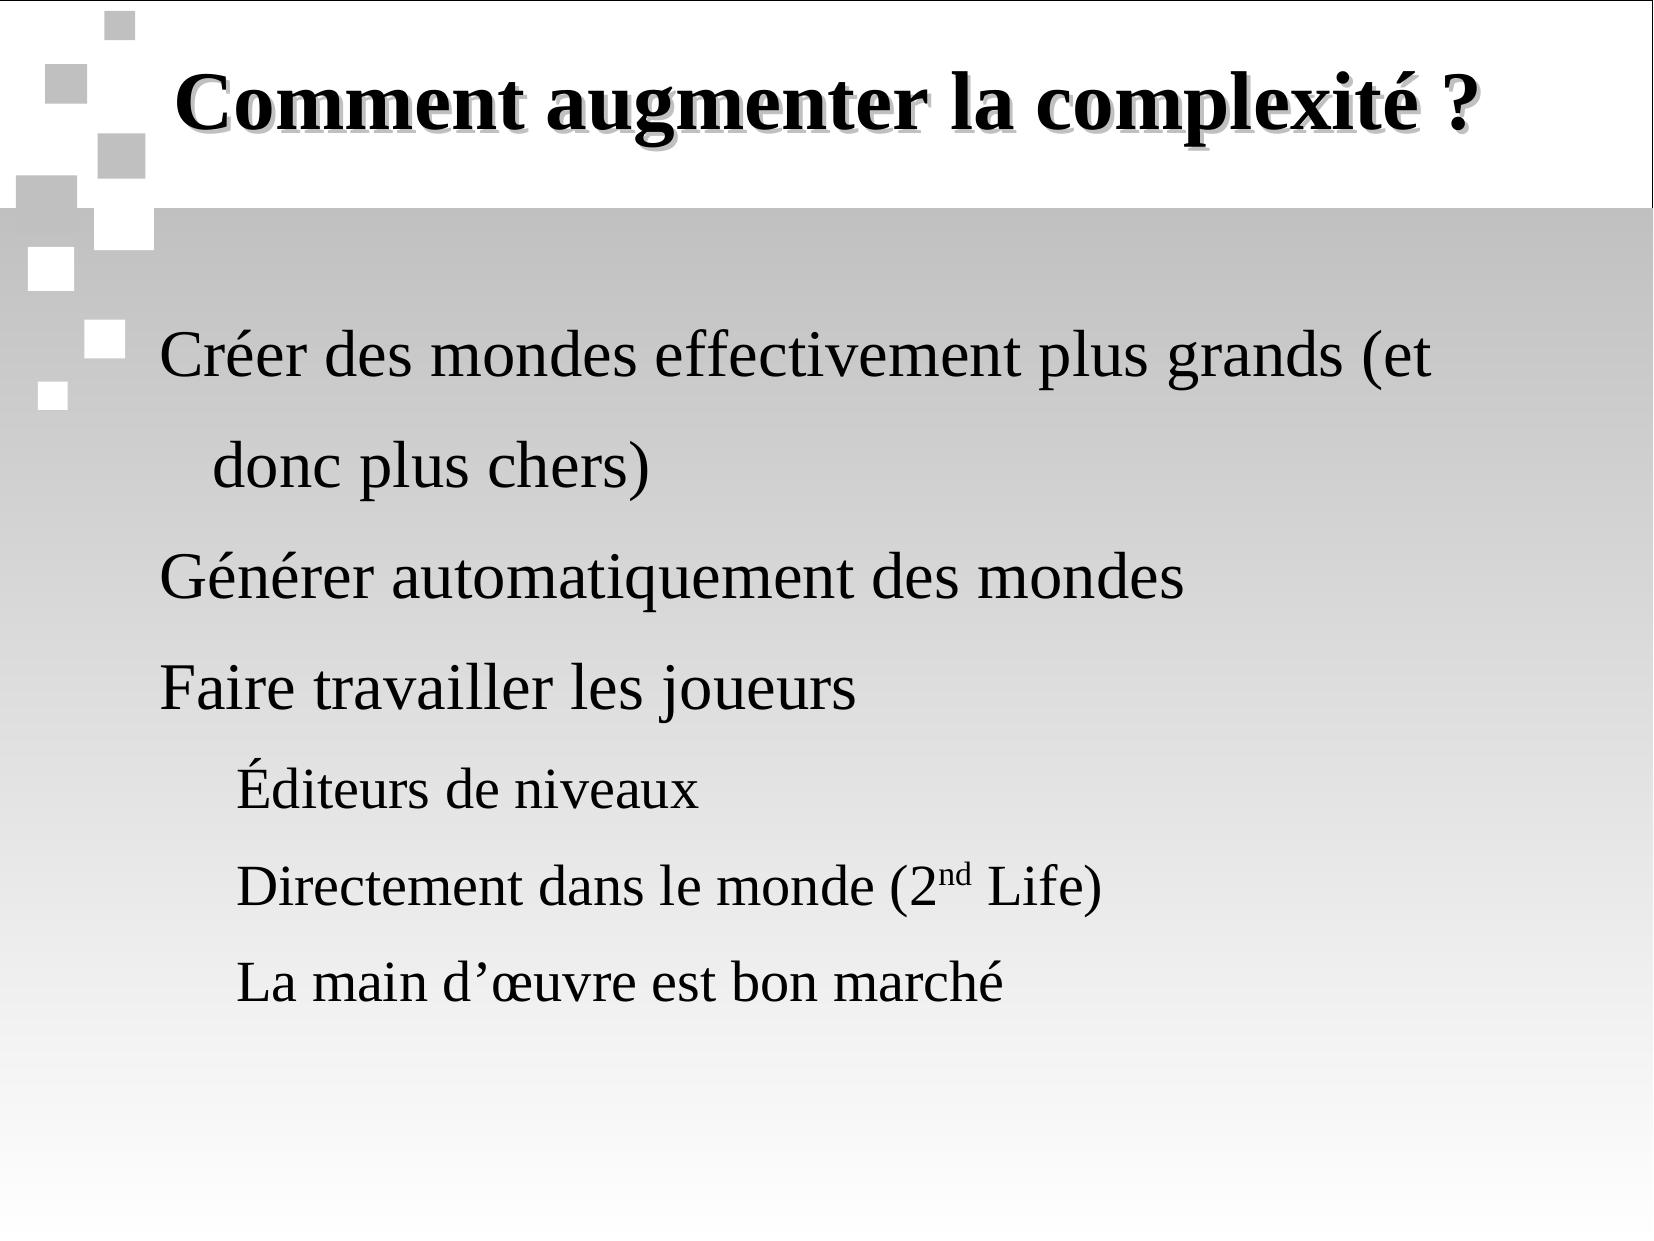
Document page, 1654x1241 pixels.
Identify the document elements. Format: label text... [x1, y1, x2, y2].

title Comment augmenter la complexité ? [90, 0, 1567, 204]
list Créer des mondes effectivement plus grands (et donc plus chers) Générer automatiquement des mondes Faire travailler les joueurs Éditeurs de niveaux Directement dans le monde (2nd Life) La main d’œuvre est bon marché [141, 279, 1532, 1183]
